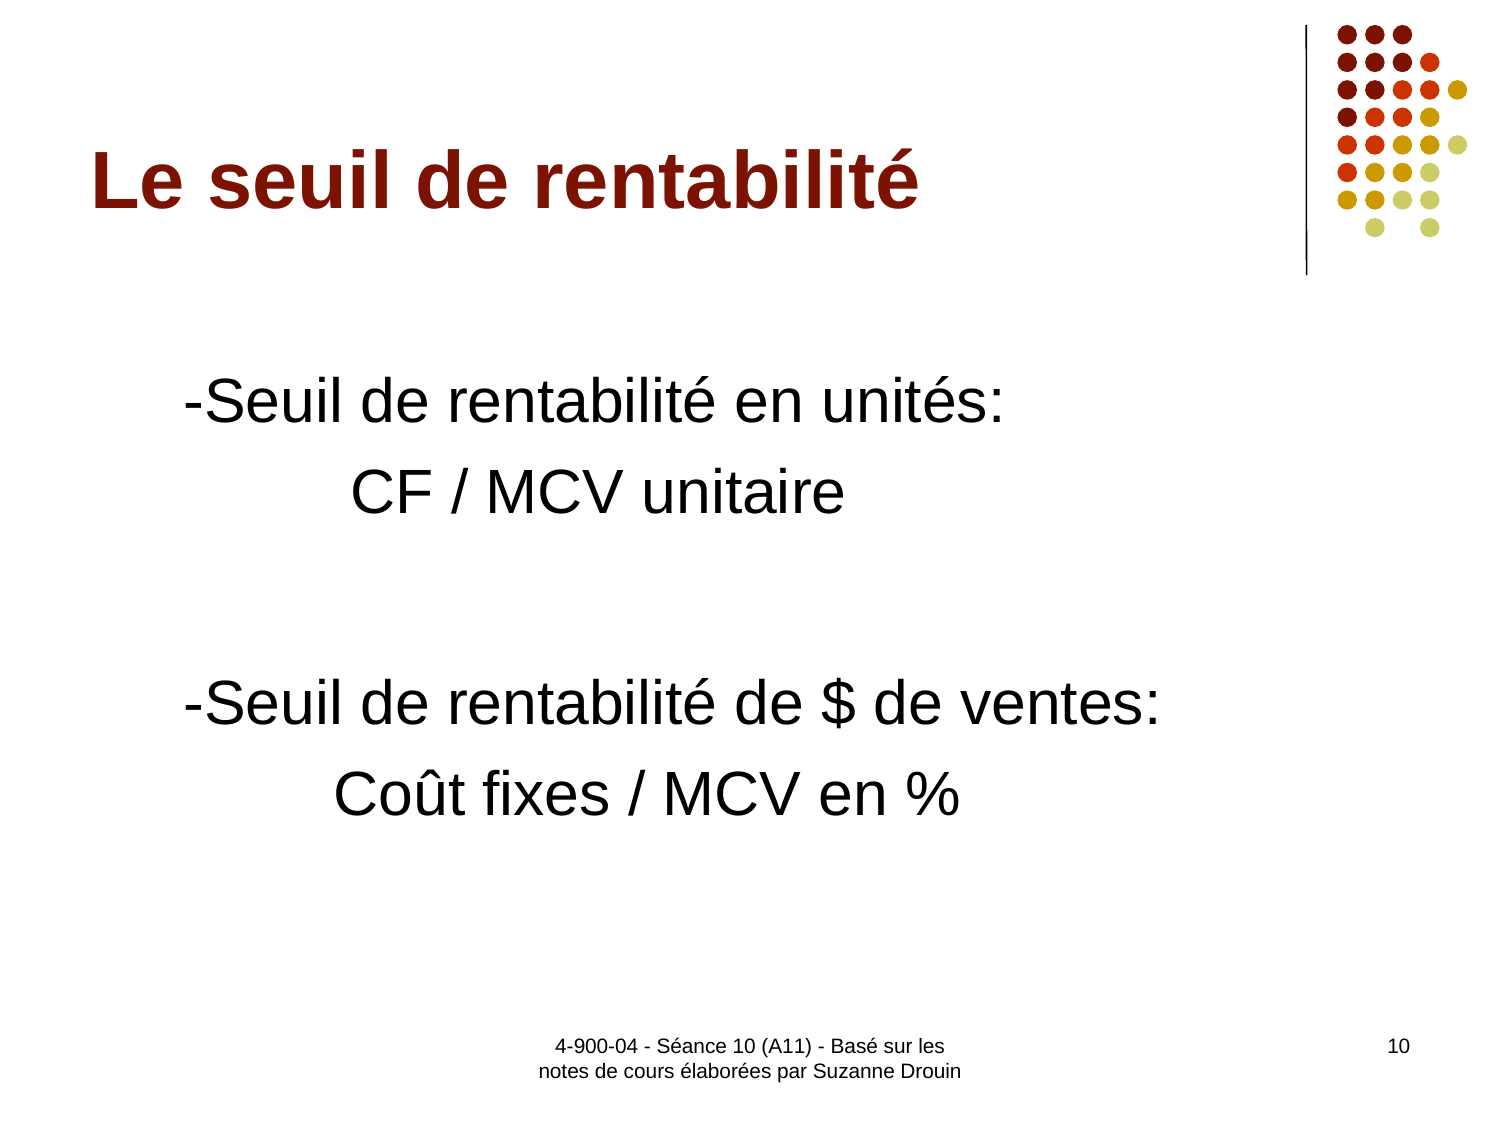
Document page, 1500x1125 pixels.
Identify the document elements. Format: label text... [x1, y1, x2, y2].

text_box <numéro> [1074, 1025, 1426, 1101]
text_box -Seuil de rentabilité en unités: CF / MCV unitaire -Seuil de rentabilité de $ de ventes: Coût fixes / MCV en % [75, 282, 1426, 1006]
text_box 4-900-04 - Séance 10 (A11) - Basé sur les notes de cours élaborées par Suzanne Drouin [512, 1025, 988, 1101]
text_box Le seuil de rentabilité [74, 20, 1313, 233]
